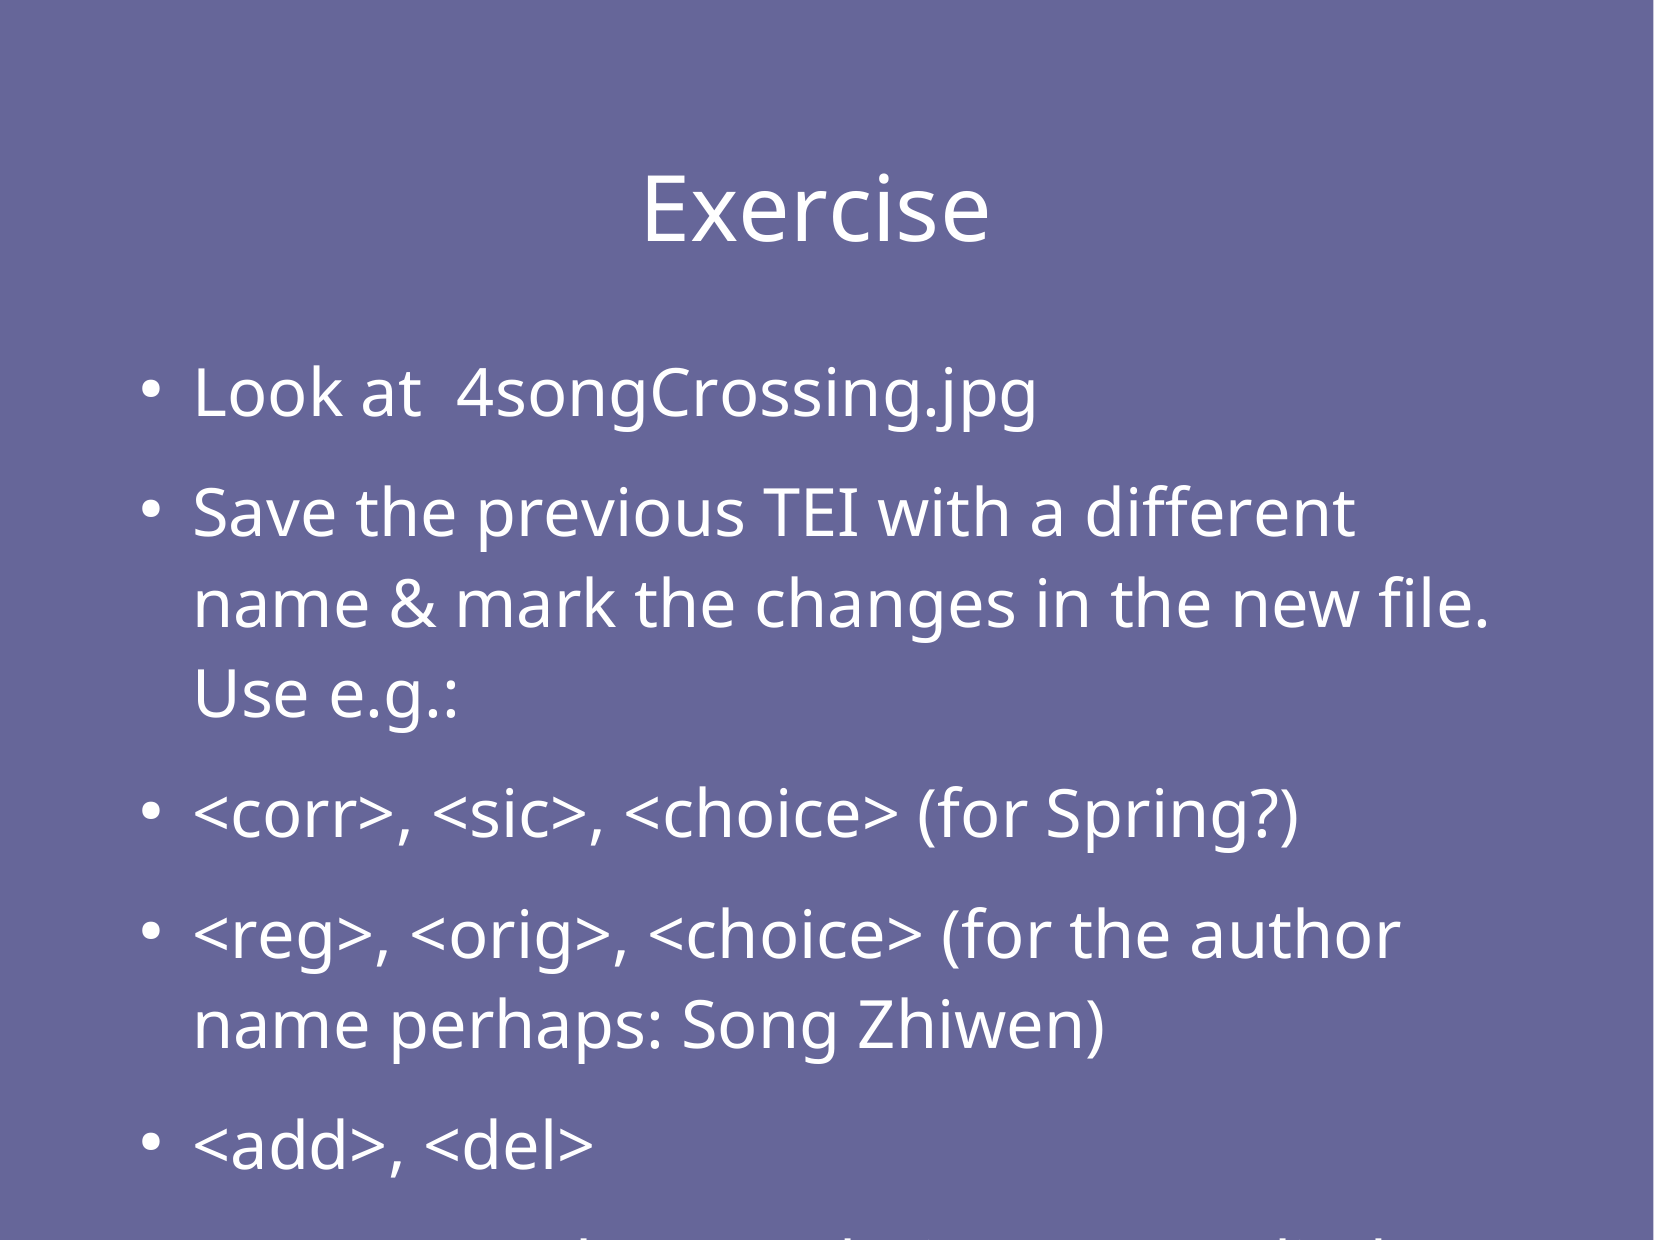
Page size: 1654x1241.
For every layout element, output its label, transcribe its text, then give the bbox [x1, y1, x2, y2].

title Exercise [121, 102, 1534, 310]
list Look at 4songCrossing.jpg Save the previous TEI with a different name & mark the changes in the new file. Use e.g.: <corr>, <sic>, <choice> (for Spring?) <reg>, <orig>, <choice> (for the author name perhaps: Song Zhiwen) <add>, <del> <gap>, <unclear>, <choice>, <supplied> [121, 344, 1534, 1207]
